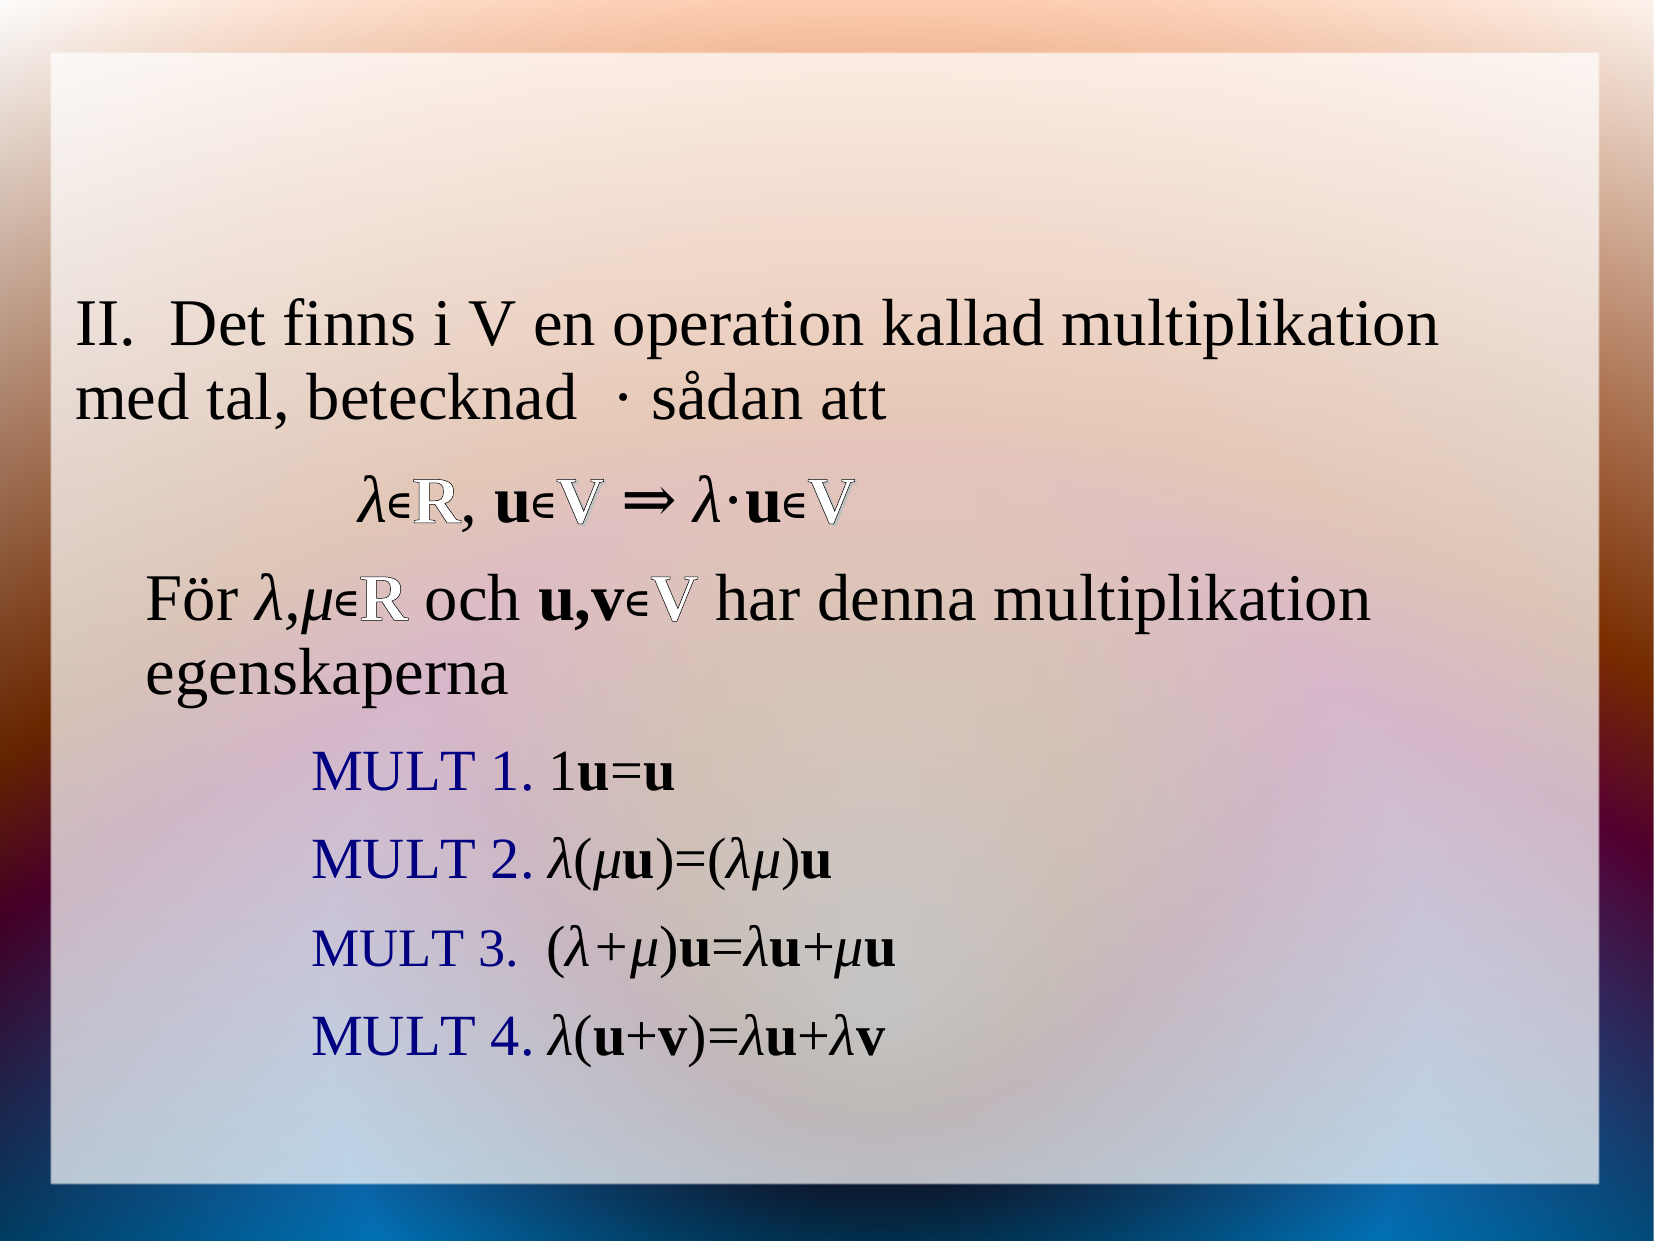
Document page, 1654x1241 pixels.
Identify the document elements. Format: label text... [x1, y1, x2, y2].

list Det finns i V en operation kallad multiplikation med tal, betecknad · sådan att λ∊R, u∊V ⇒ λ·u∊V För λ,μ∊R och u,v∊V har denna multiplikation egenskaperna 1u=u λ(μu)=(λμ)u (λ+μ)u=λu+μu λ(u+v)=λu+λv [75, 285, 1564, 1105]
picture [0, 0, 1654, 1241]
